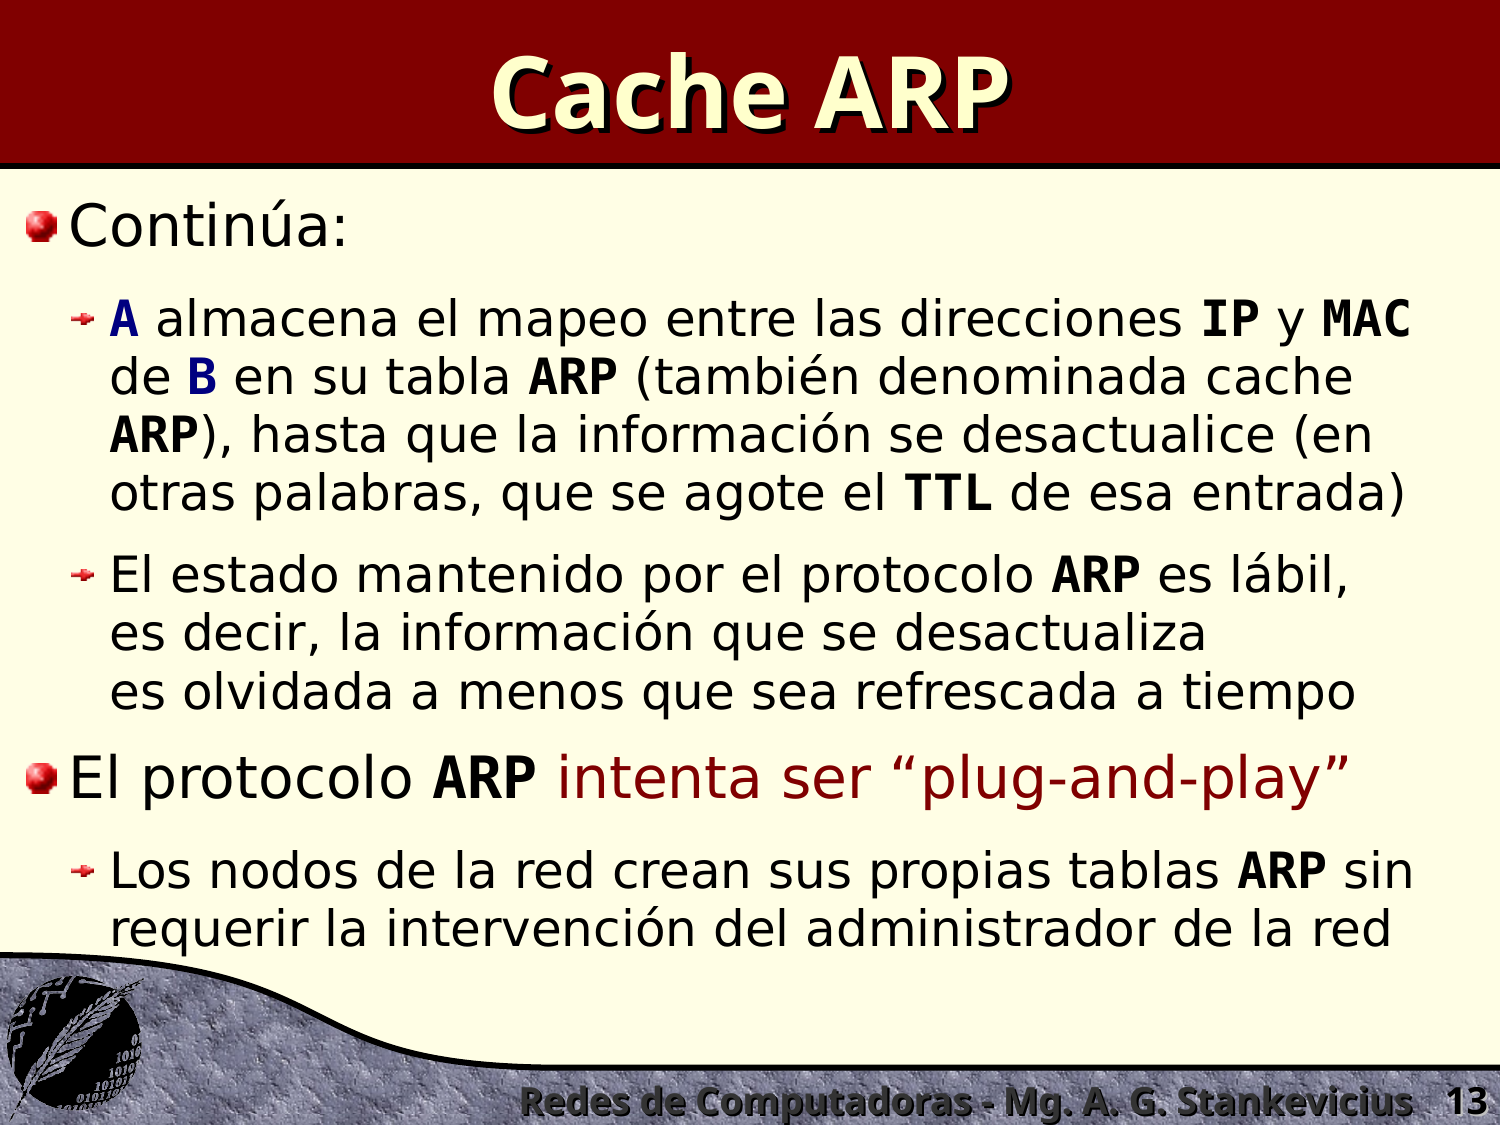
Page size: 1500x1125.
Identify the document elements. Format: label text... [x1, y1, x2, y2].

picture [790, 1100, 795, 1110]
list Continúa: A almacena el mapeo entre las direcciones IP y MAC de B en su tabla ARP (también denominada cache ARP), hasta que la información se desactualice (en otras palabras, que se agote el TTL de esa entrada) El estado mantenido por el protocolo ARP es lábil, es decir, la información que se desactualiza es olvidada a menos que sea refrescada a tiempo El protocolo ARP intenta ser “plug-and-play” Los nodos de la red crean sus propias tablas ARP sin requerir la intervención del administrador de la red [11, 192, 1486, 959]
title Cache ARP [15, 5, 1485, 160]
picture [0, 959, 1500, 1125]
picture [1047, 1100, 1054, 1110]
